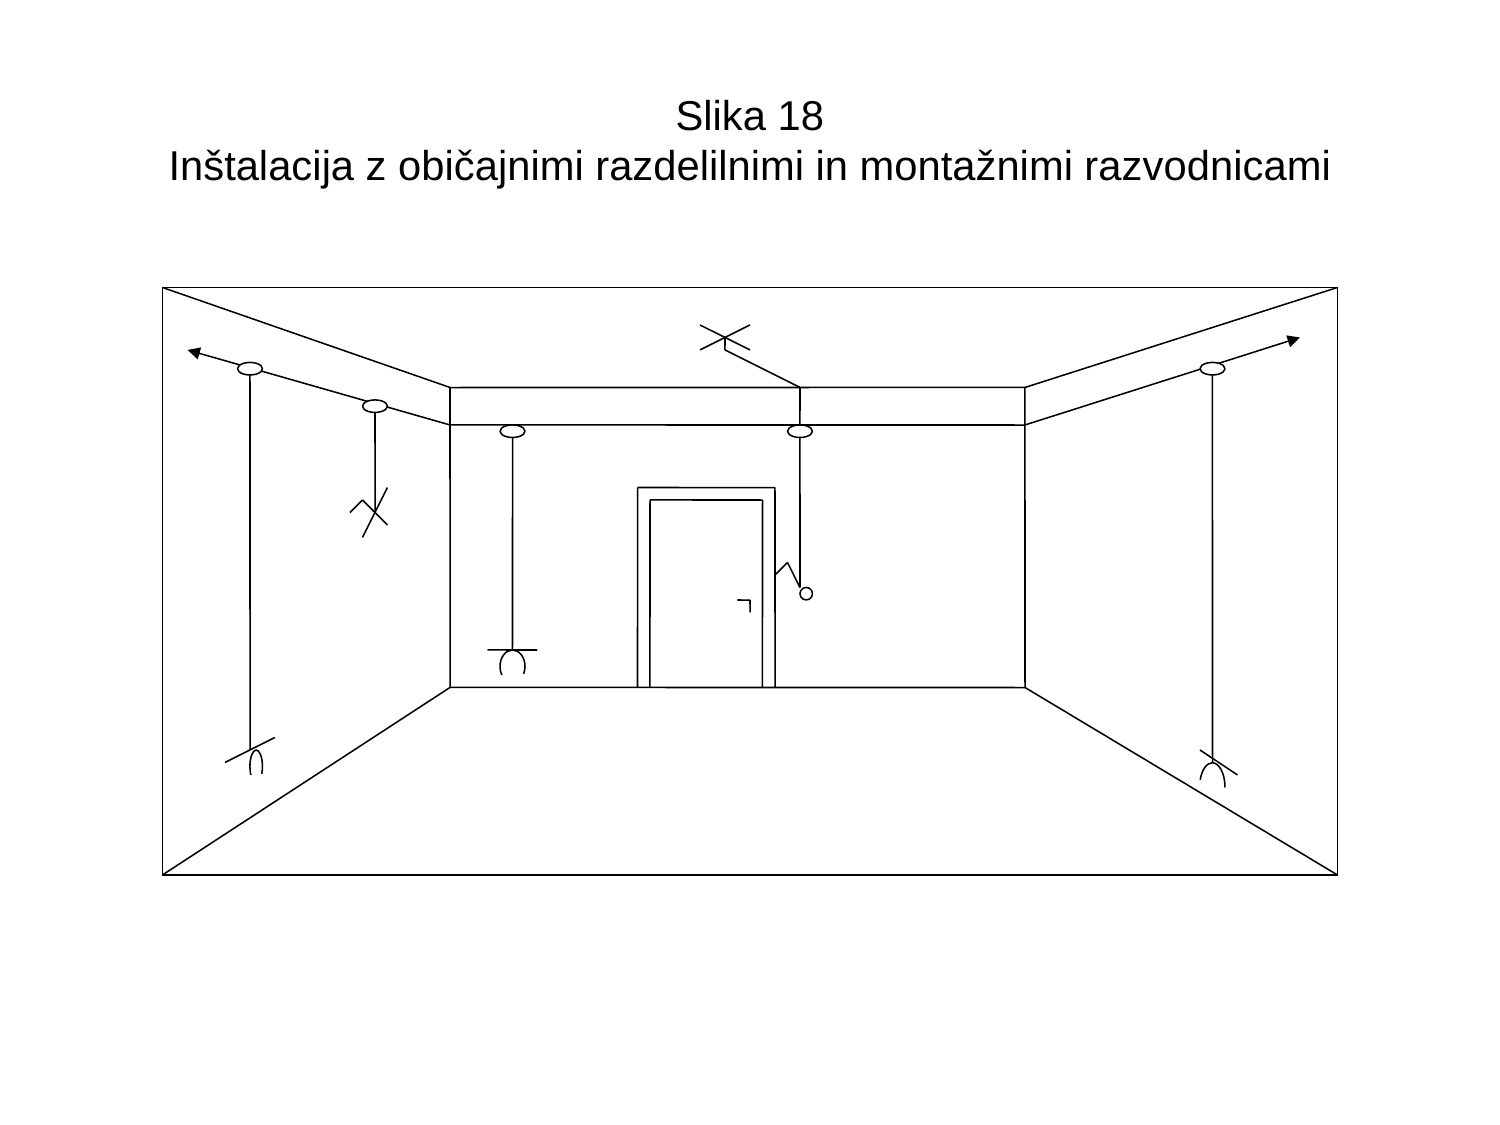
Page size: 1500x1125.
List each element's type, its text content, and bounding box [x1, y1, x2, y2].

text_box [500, 424, 526, 438]
text_box [237, 362, 263, 375]
title Slika 18 Inštalacija z običajnimi razdelilnimi in montažnimi razvodnicami [75, 45, 1425, 233]
text_box [362, 399, 388, 413]
text_box [799, 587, 813, 600]
text_box [787, 425, 813, 438]
text_box [1200, 362, 1225, 375]
